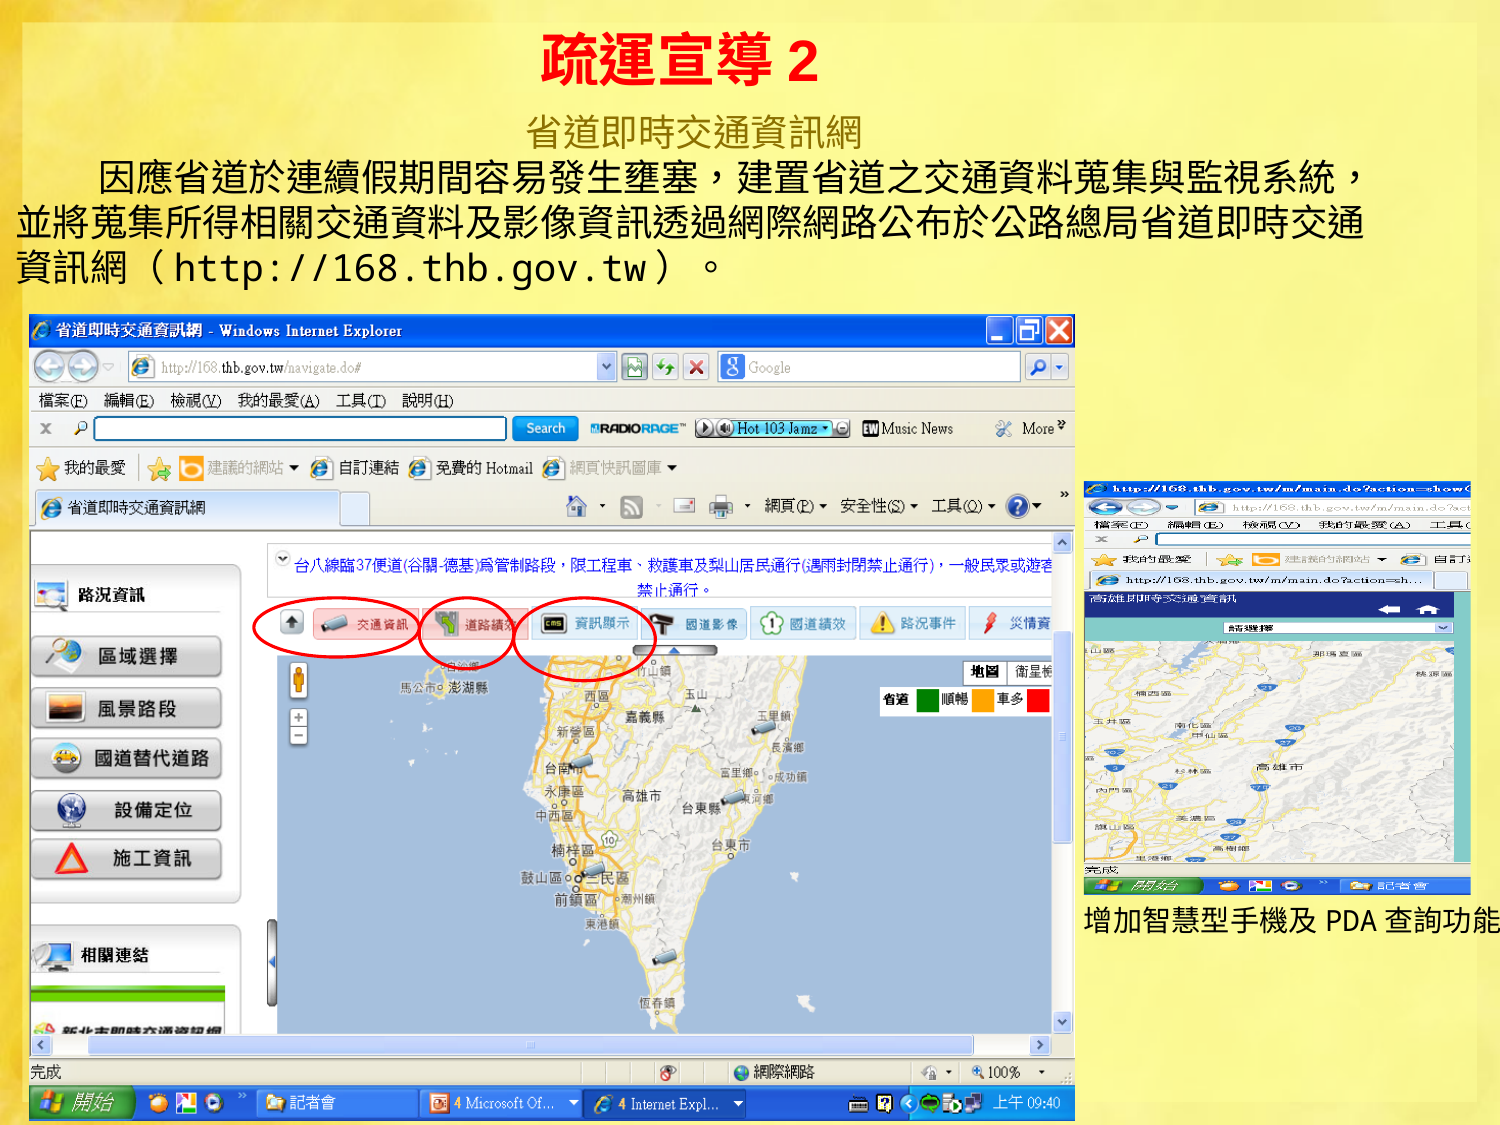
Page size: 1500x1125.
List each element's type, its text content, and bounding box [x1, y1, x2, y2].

text_box 省道即時交通資訊網 因應省道於連續假期間容易發生壅塞，建置省道之交通資料蒐集與監視系統，並將蒐集所得相關交通資料及影像資訊透過網際網路公布於公路總局省道即時交通資訊網（http://168.thb.gov.tw）。 [0, 102, 1418, 297]
text_box 疏運宣導2 [526, 16, 835, 101]
text_box 增加智慧型手機及PDA查詢功能 [1069, 894, 1500, 945]
picture [1083, 481, 1471, 895]
picture [29, 314, 1075, 1121]
